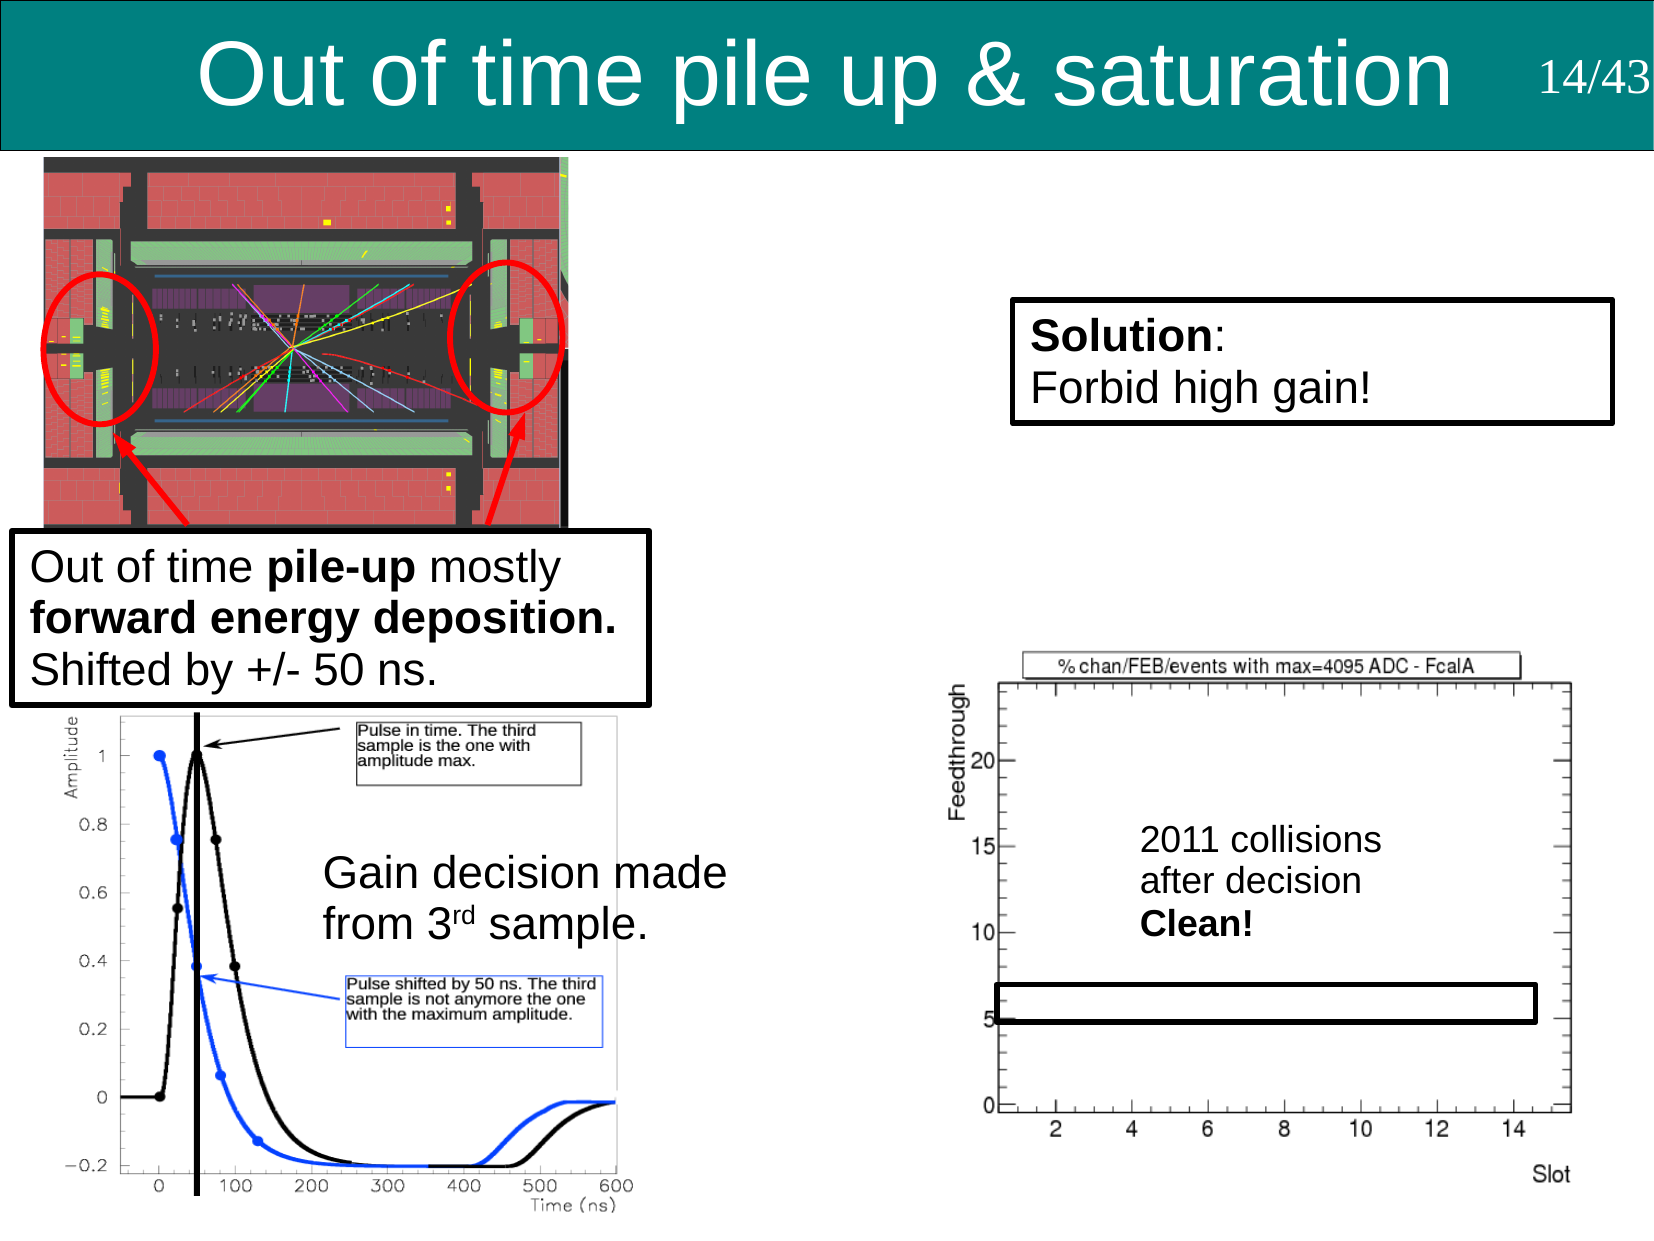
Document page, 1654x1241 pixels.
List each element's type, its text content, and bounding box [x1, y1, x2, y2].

picture [47, 278, 152, 421]
text_box Solution: Forbid high gain! [1012, 300, 1613, 424]
text_box Gain decision made from 3rd sample. [307, 839, 758, 958]
text_box Out of time pile-up mostly forward energy deposition. Shifted by +/- 50 ns. [11, 530, 650, 706]
title Out of time pile up & saturation [82, 22, 1571, 126]
picture [37, 712, 638, 1224]
text_box 2011 collisions after decision Clean! [1125, 810, 1501, 952]
picture [43, 157, 569, 528]
picture [936, 647, 1646, 1184]
